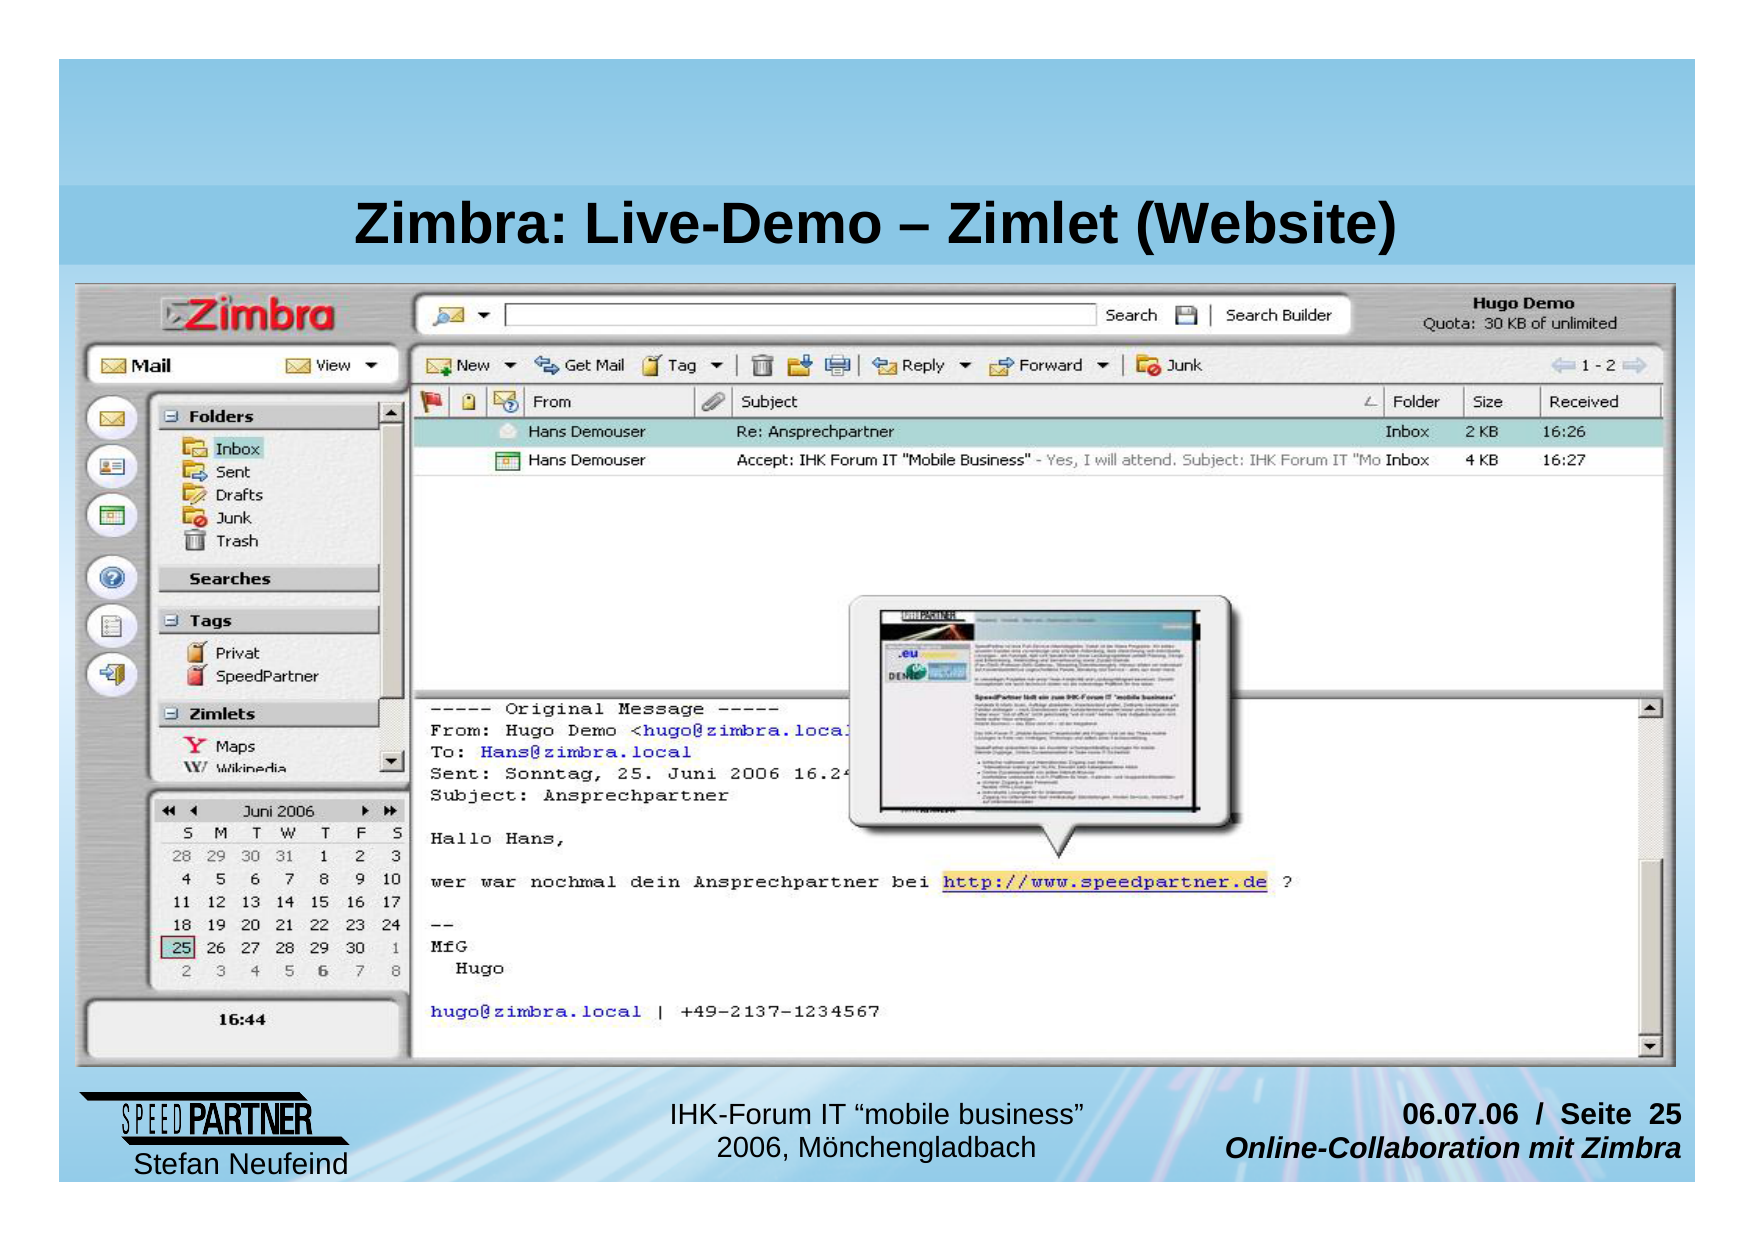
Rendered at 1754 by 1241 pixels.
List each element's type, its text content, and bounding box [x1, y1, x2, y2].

picture [59, 265, 1695, 1182]
title Zimbra: Live-Demo – Zimlet (Website) [59, 190, 1695, 257]
picture [59, 59, 1695, 185]
